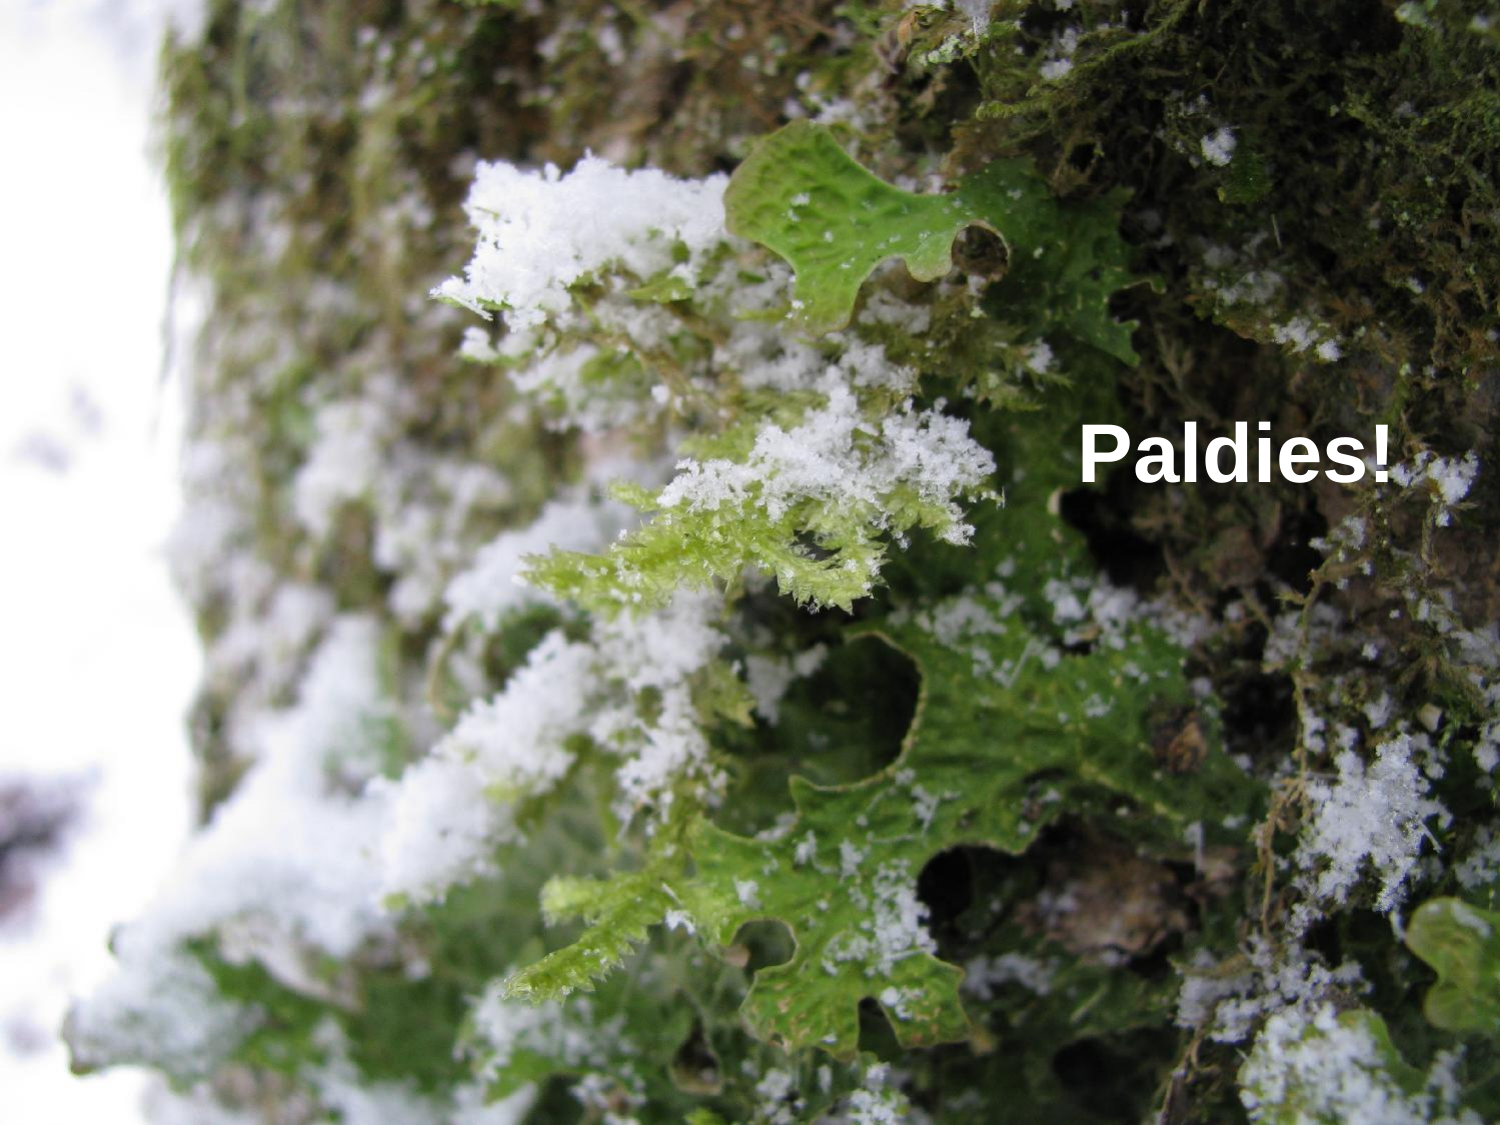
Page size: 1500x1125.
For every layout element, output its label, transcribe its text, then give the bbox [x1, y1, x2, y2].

picture [0, 0, 1500, 1125]
text_box Paldies! [1062, 391, 1412, 508]
